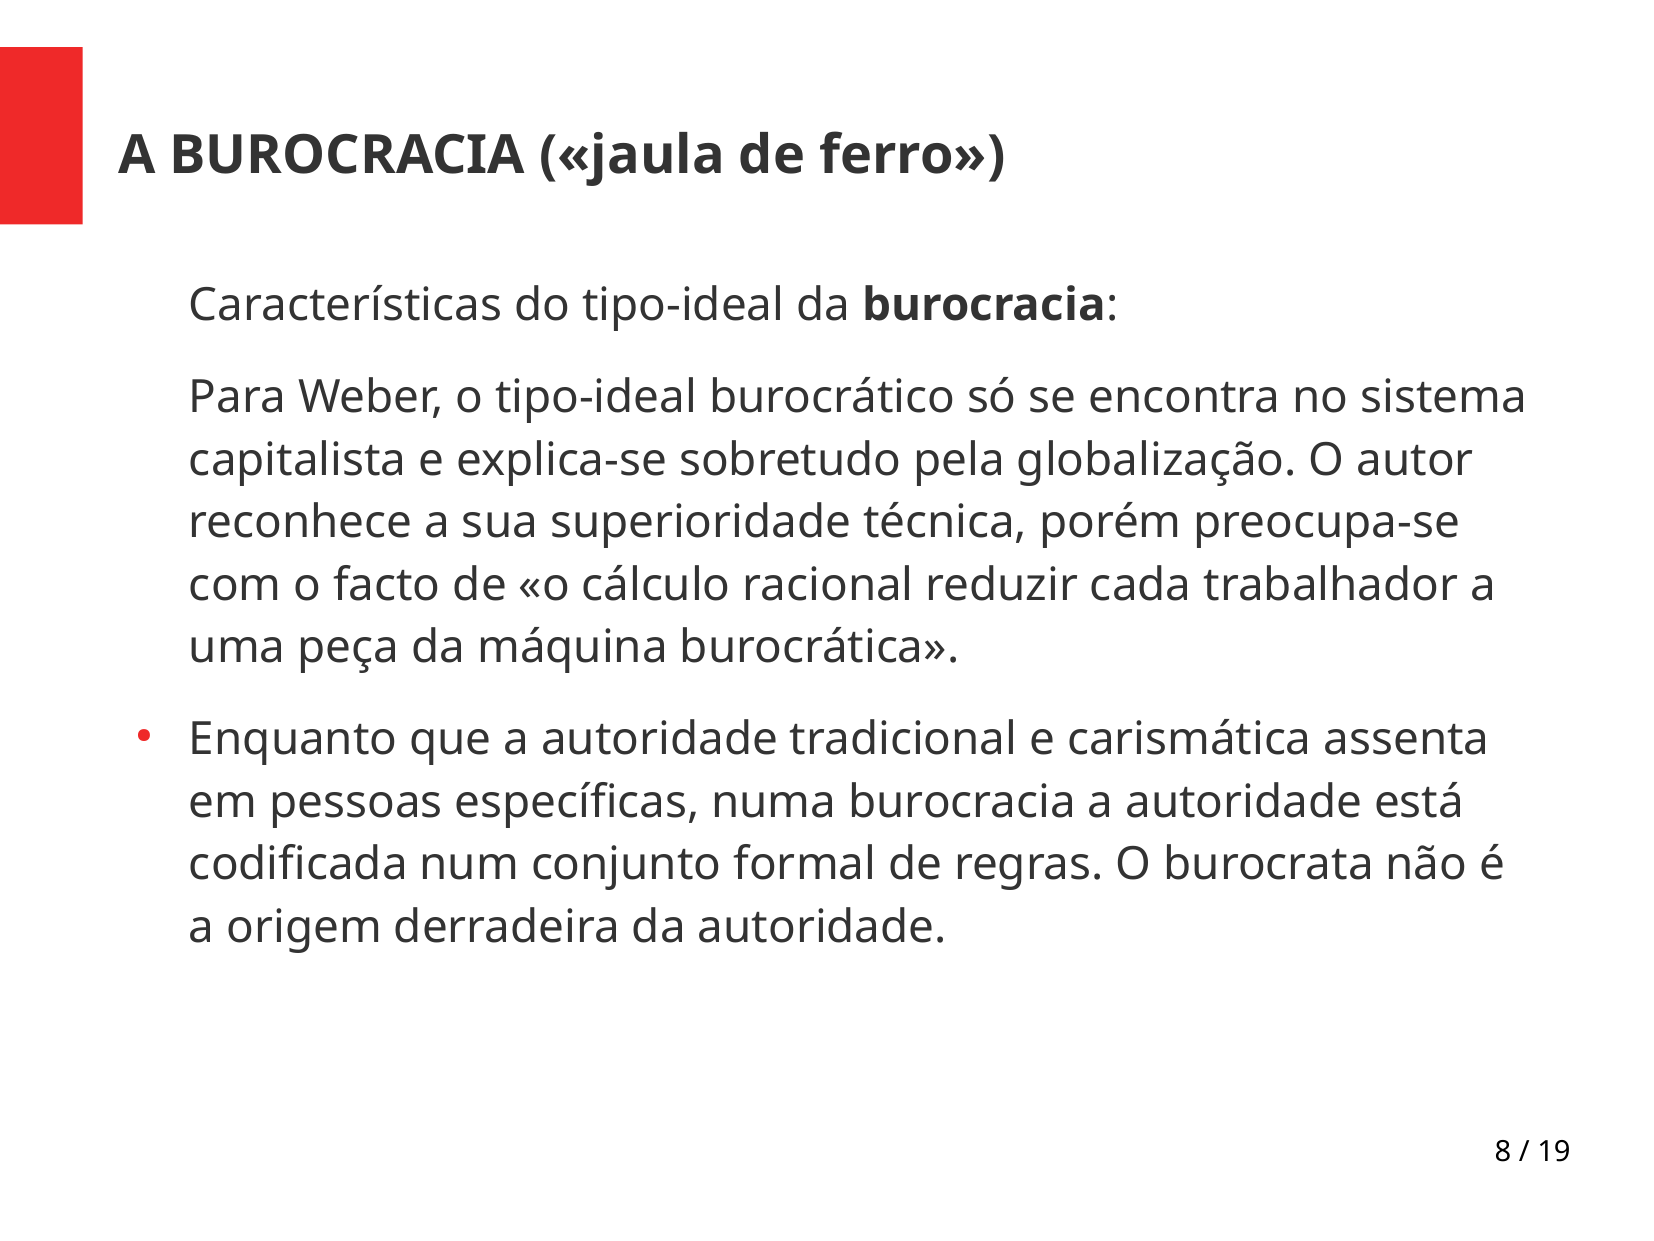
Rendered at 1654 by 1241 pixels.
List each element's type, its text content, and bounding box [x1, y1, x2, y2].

list Características do tipo-ideal da burocracia: Para Weber, o tipo-ideal burocrático só se encontra no sistema capitalista e explica-se sobretudo pela globalização. O autor reconhece a sua superioridade técnica, porém preocupa-se com o facto de «o cálculo racional reduzir cada trabalhador a uma peça da máquina burocrática». Enquanto que a autoridade tradicional e carismática assenta em pessoas específicas, numa burocracia a autoridade está codificada num conjunto formal de regras. O burocrata não é a origem derradeira da autoridade. [118, 271, 1536, 991]
title A BUROCRACIA («jaula de ferro») [118, 49, 1571, 257]
